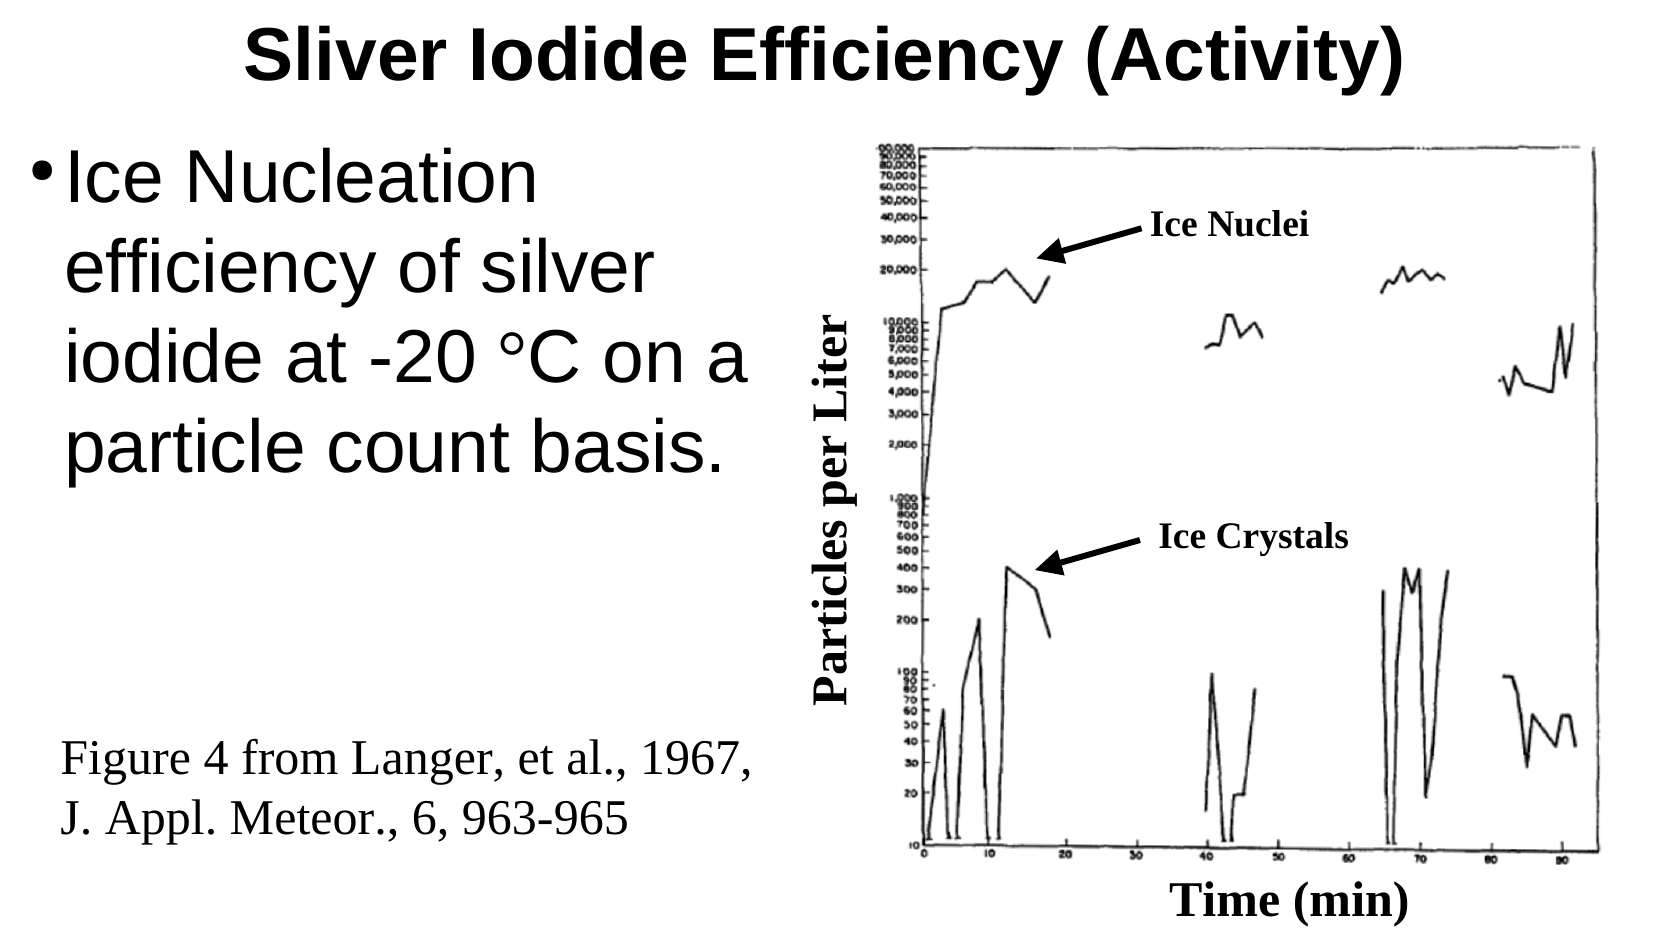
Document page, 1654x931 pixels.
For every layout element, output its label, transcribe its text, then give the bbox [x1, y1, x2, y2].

text_box Figure 4 from Langer, et al., 1967, J. Appl. Meteor., 6, 963-965 [54, 723, 760, 856]
text_box Ice Crystals [1073, 510, 1434, 559]
title Sliver Iodide Efficiency (Activity) [0, 0, 1654, 101]
text_box Time (min) [1109, 864, 1470, 928]
text_box Ice Nucleation efficiency of silver iodide at -20 °C on a particle count basis. [0, 119, 778, 495]
text_box Particles per Liter [795, 225, 879, 796]
text_box Ice Nuclei [1050, 197, 1411, 246]
picture [818, 133, 1624, 893]
